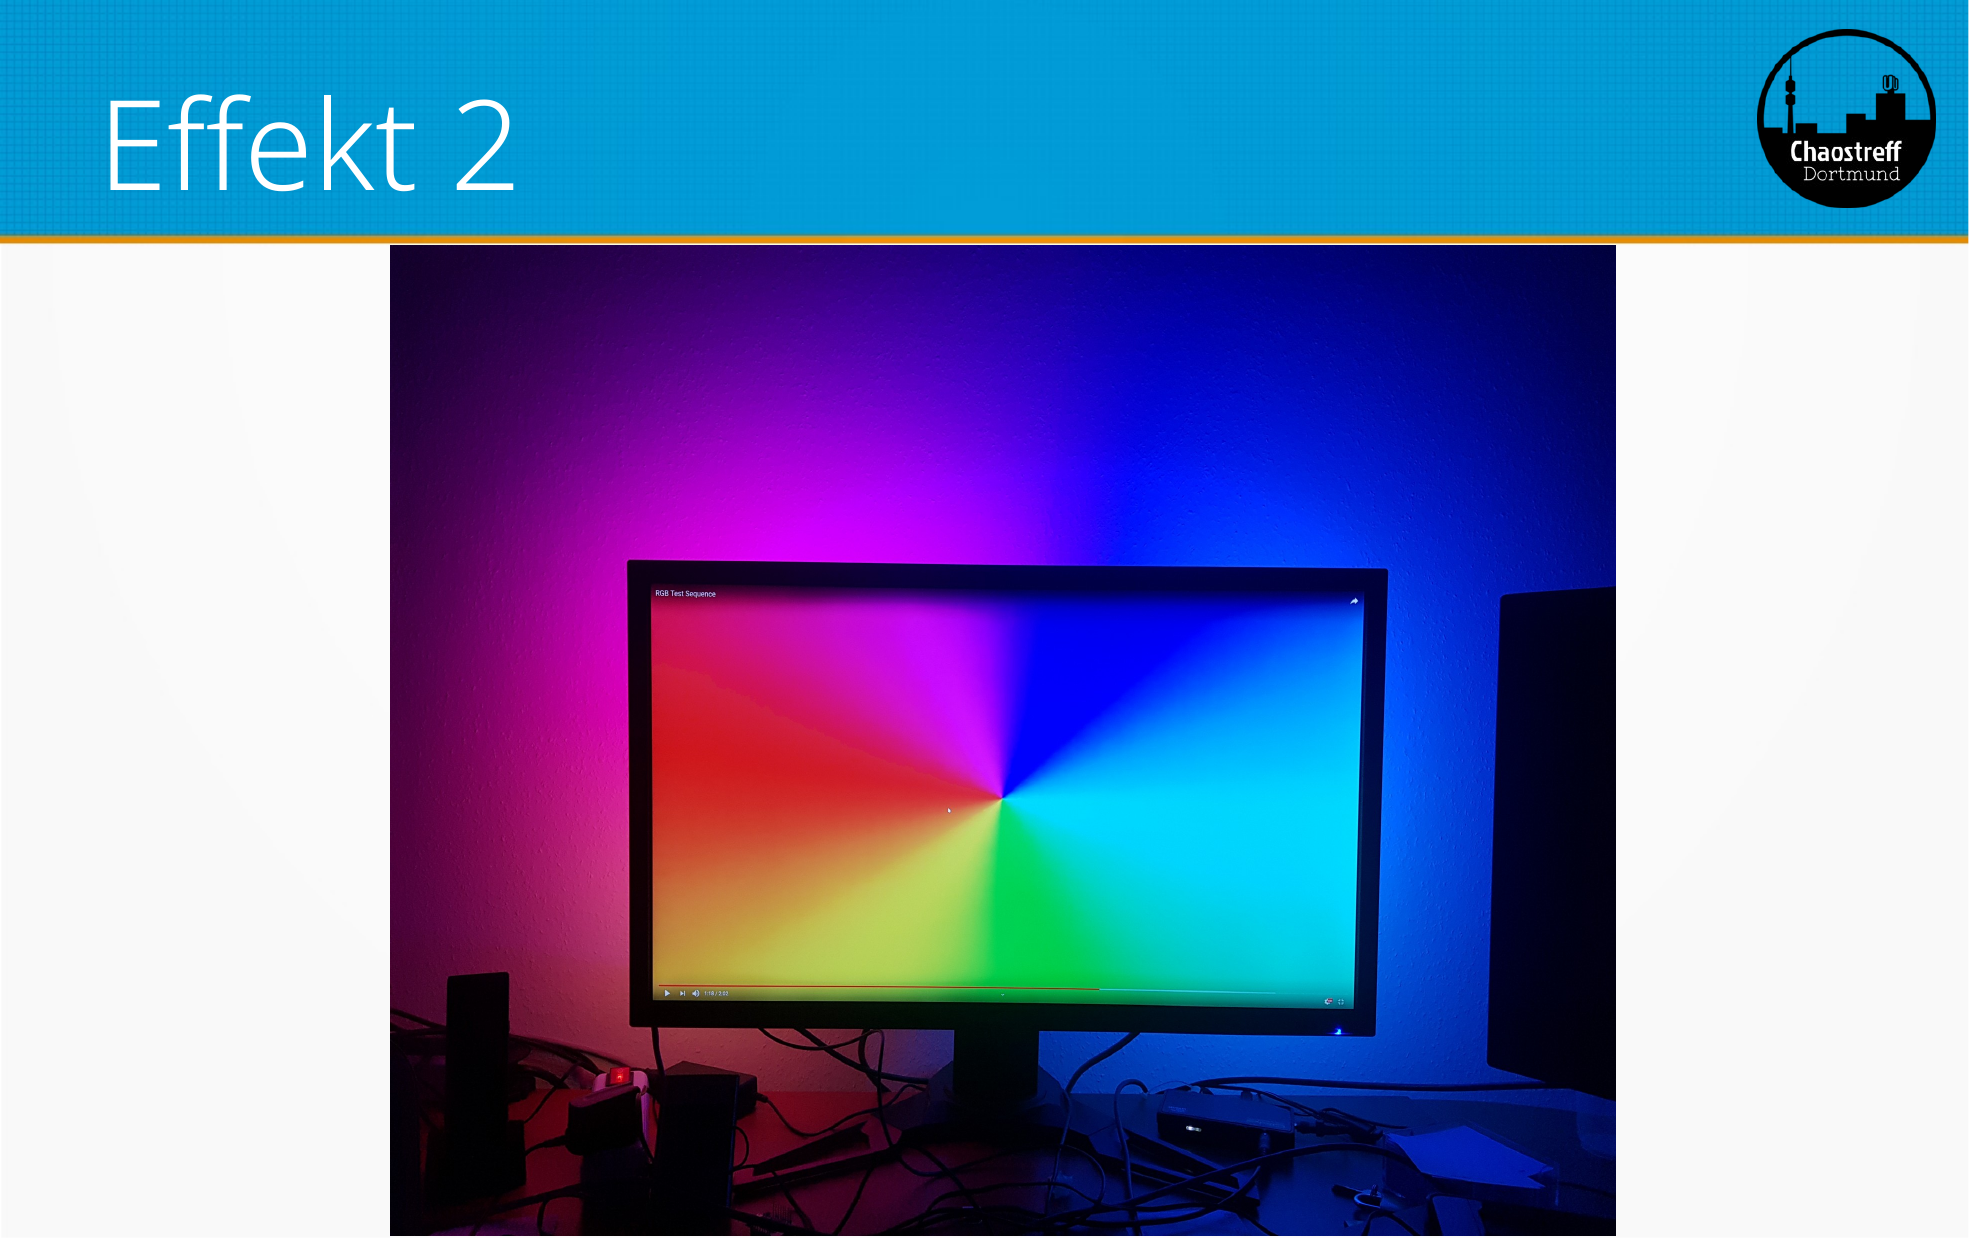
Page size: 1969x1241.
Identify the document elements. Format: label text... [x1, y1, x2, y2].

title Effekt 2 [98, 19, 1870, 227]
picture [1870, 34, 1935, 204]
picture [0, 233, 1969, 1241]
